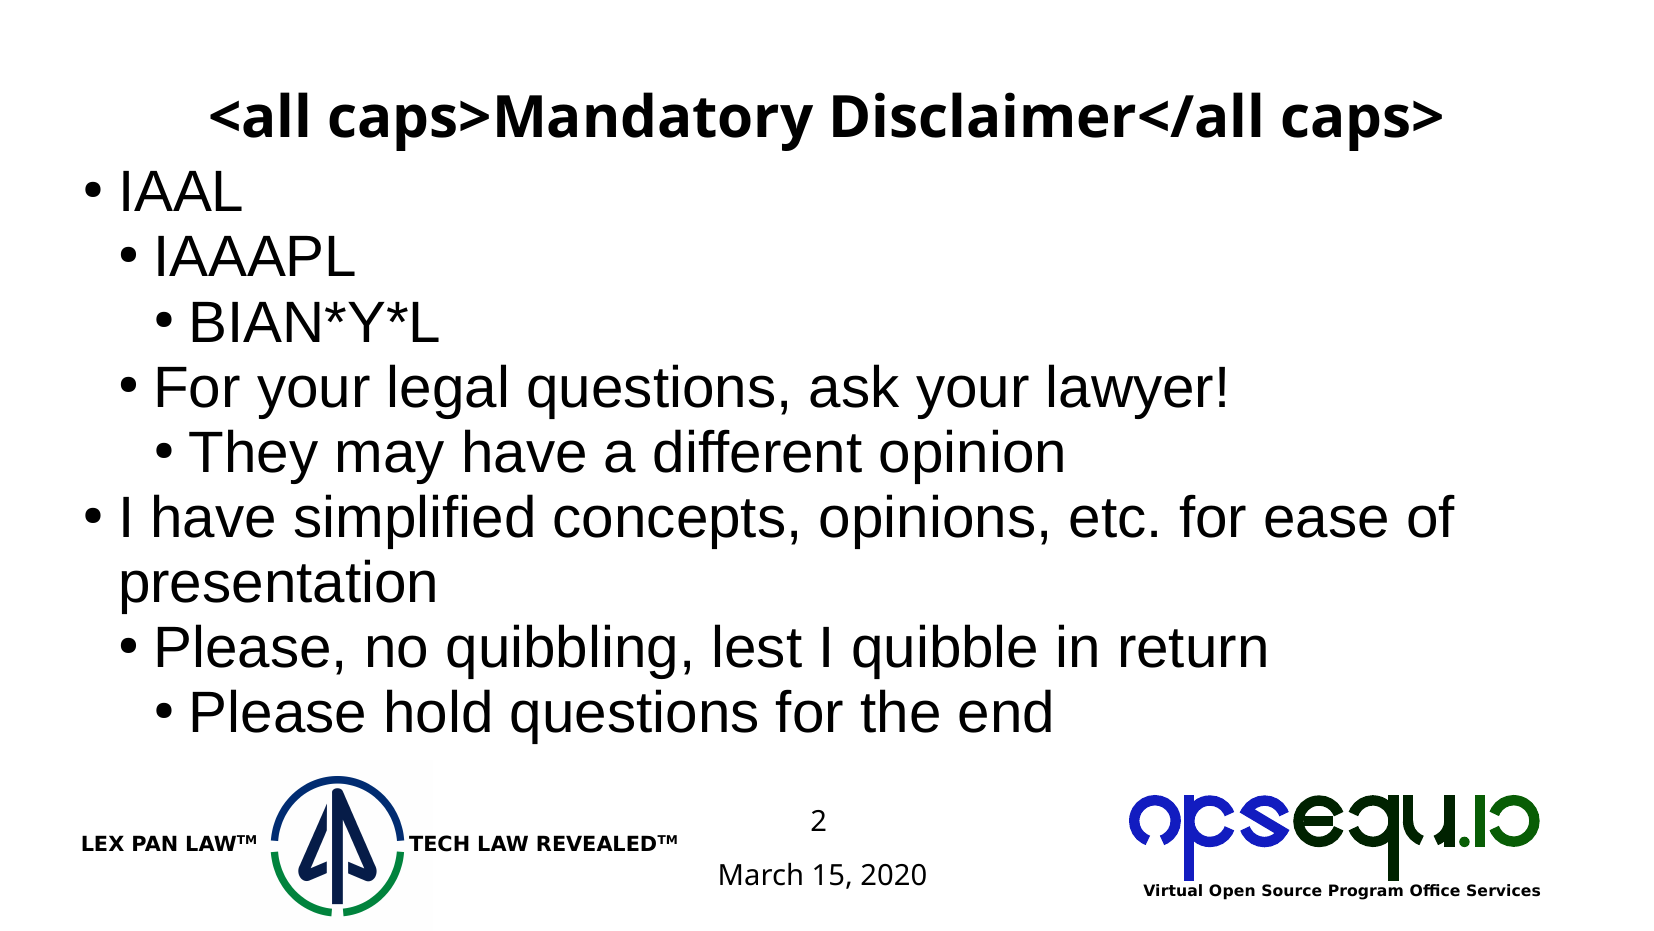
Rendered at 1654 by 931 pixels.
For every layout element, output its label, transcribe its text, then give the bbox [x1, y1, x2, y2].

subtitle IAAL IAAAPL BIAN*Y*L For your legal questions, ask your lawyer! They may have a different opinion I have simplified concepts, opinions, etc. for ease of presentation Please, no quibbling, lest I quibble in return Please hold questions for the end [82, 159, 1571, 745]
title <all caps>Mandatory Disclaimer</all caps> [82, 37, 1571, 159]
picture [240, 760, 433, 931]
